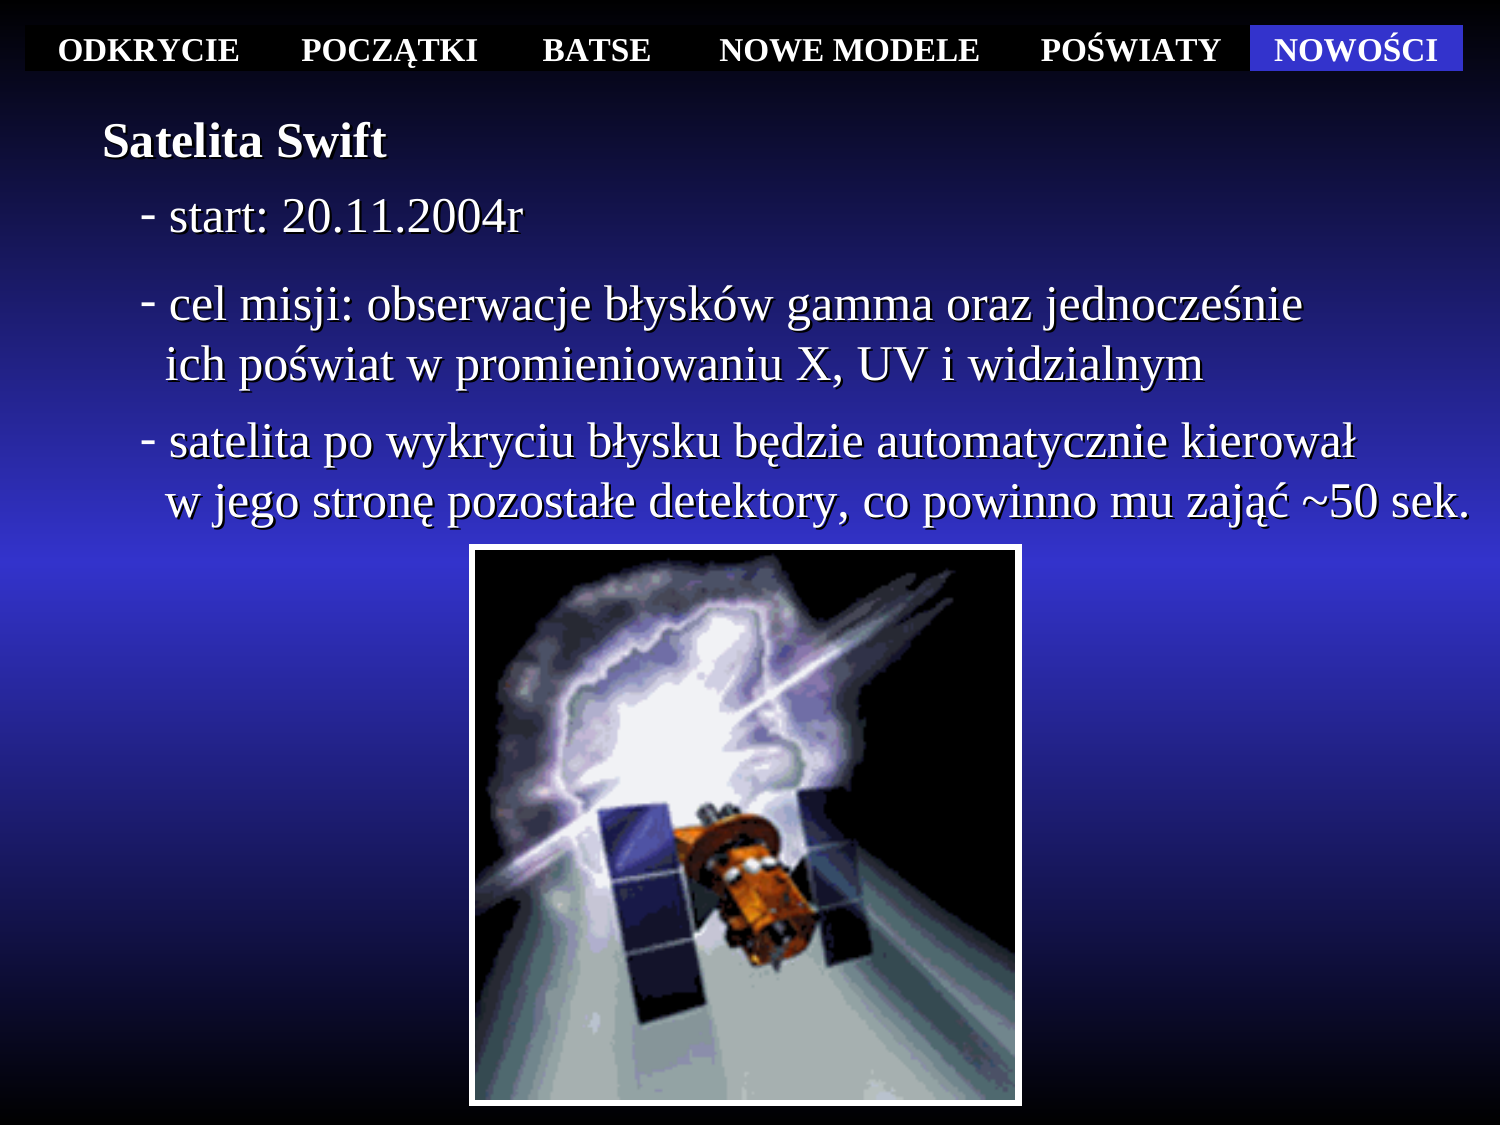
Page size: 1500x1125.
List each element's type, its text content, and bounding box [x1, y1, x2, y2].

text_box Satelita Swift [87, 99, 403, 176]
table_header NOWOŚCI [1250, 25, 1463, 71]
table_header ODKRYCIE [25, 25, 273, 71]
table_header POCZĄTKI [273, 25, 507, 71]
text_box cel misji: obserwacje błysków gamma oraz jednocześnie ich poświat w promieniowaniu X, UV i widzialnym [125, 262, 1463, 398]
picture [474, 549, 1016, 1101]
table_header POŚWIATY [1013, 25, 1250, 71]
table_header BATSE [507, 25, 688, 71]
text_box satelita po wykryciu błysku będzie automatycznie kierował w jego stronę pozostałe detektory, co powinno mu zająć ~50 sek. [124, 399, 1500, 536]
text_box start: 20.11.2004r [125, 174, 1463, 251]
table_header NOWE MODELE [688, 25, 1013, 71]
